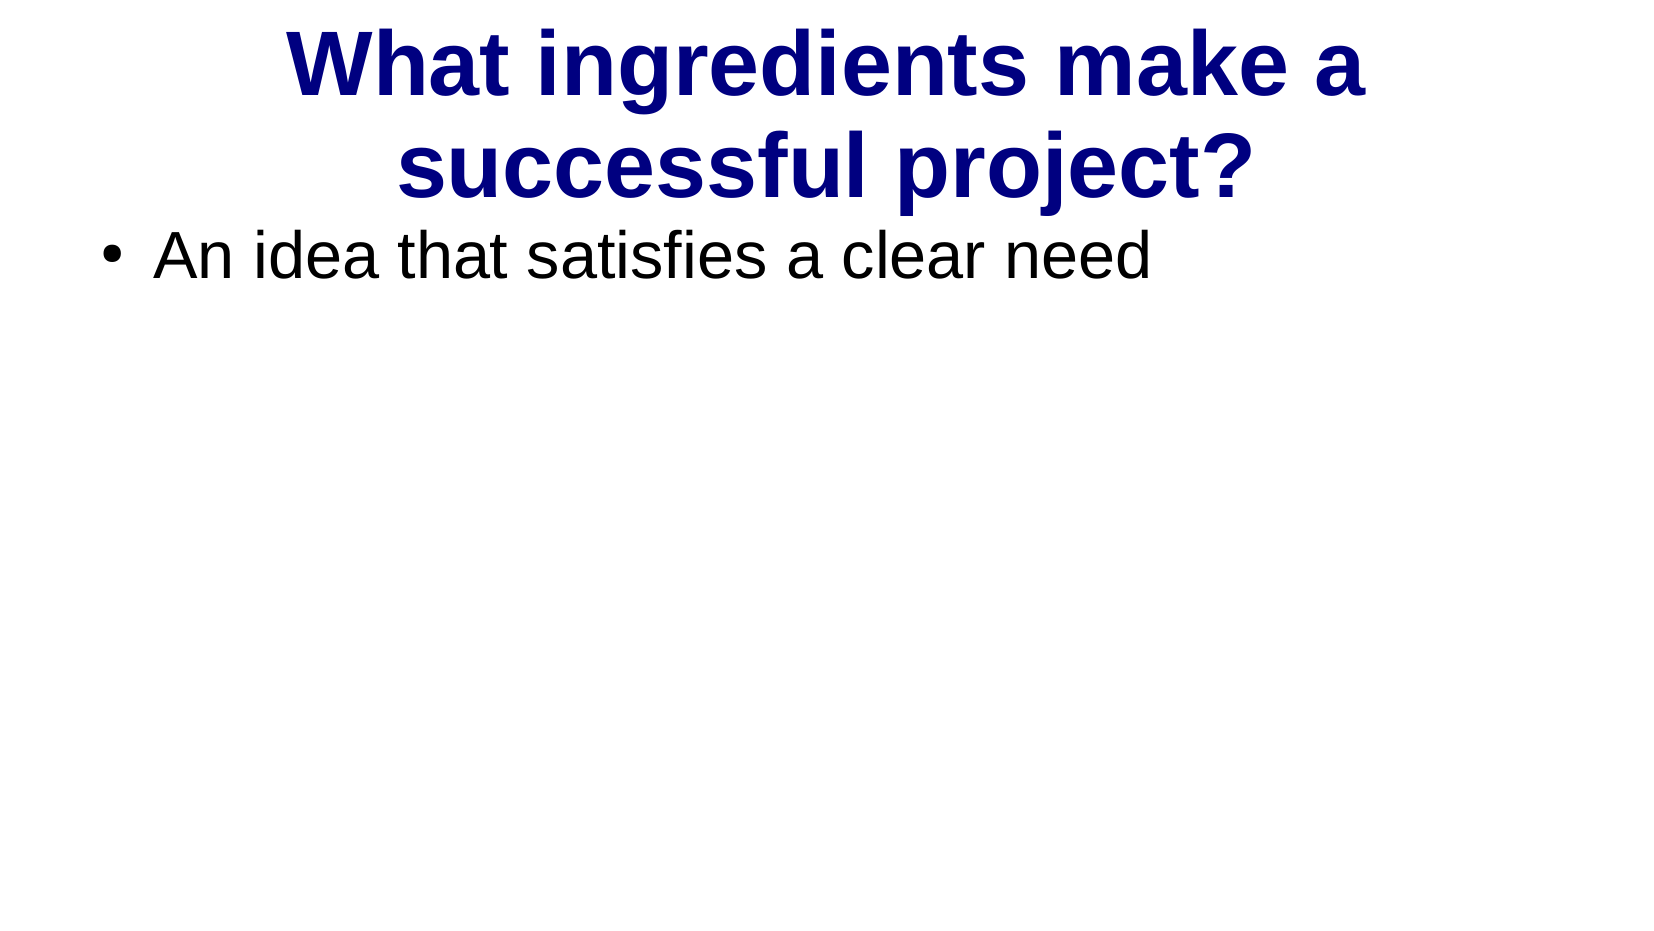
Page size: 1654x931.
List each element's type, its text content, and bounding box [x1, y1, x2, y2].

list An idea that satisfies a clear need [82, 217, 1571, 758]
title What ingredients make a successful project? [82, 12, 1571, 217]
